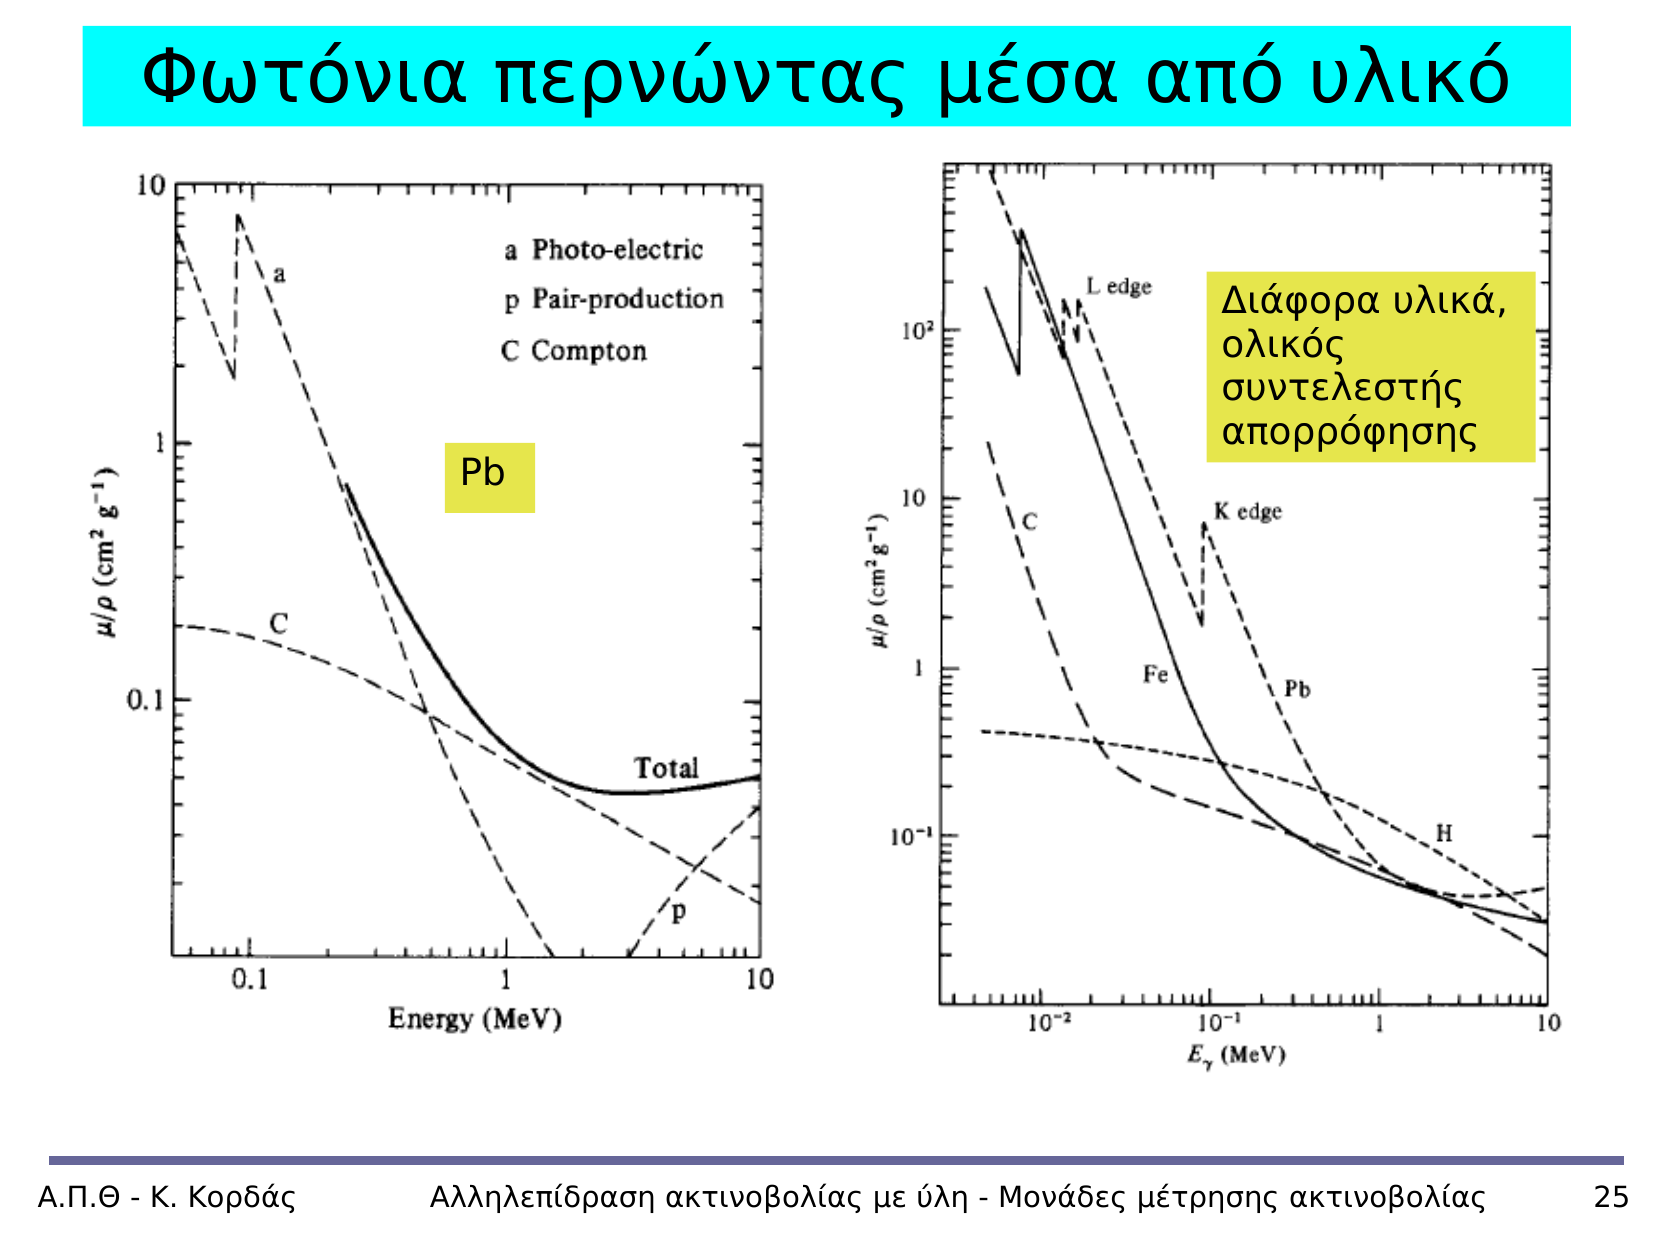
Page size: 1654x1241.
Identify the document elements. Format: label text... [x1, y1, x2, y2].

text_box Διάφορα υλικά, ολικός συντελεστής απορρόφησης [1206, 271, 1536, 463]
picture [848, 137, 1590, 1078]
title Φωτόνια περνώντας μέσα από υλικό [82, 25, 1571, 127]
picture [43, 155, 791, 1049]
text_box Pb [444, 442, 536, 513]
